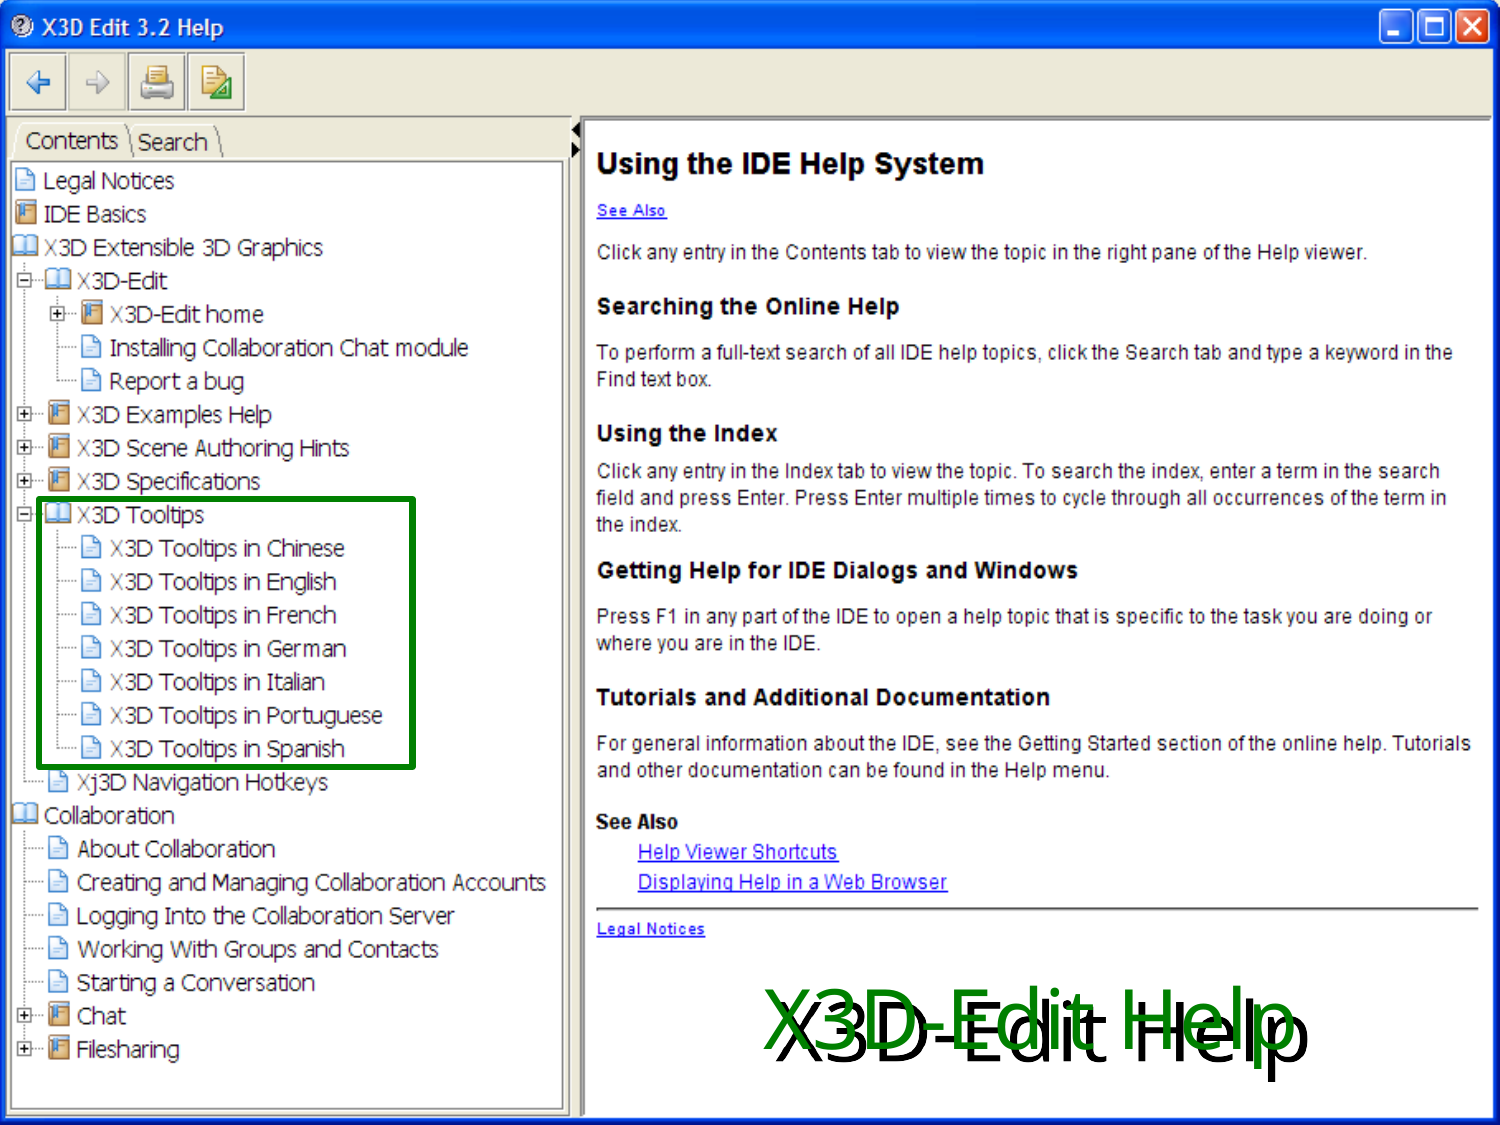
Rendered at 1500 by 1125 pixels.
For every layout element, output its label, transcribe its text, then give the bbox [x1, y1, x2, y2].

title X3D-Edit Help [675, 923, 1388, 1111]
picture [0, 0, 1500, 1125]
